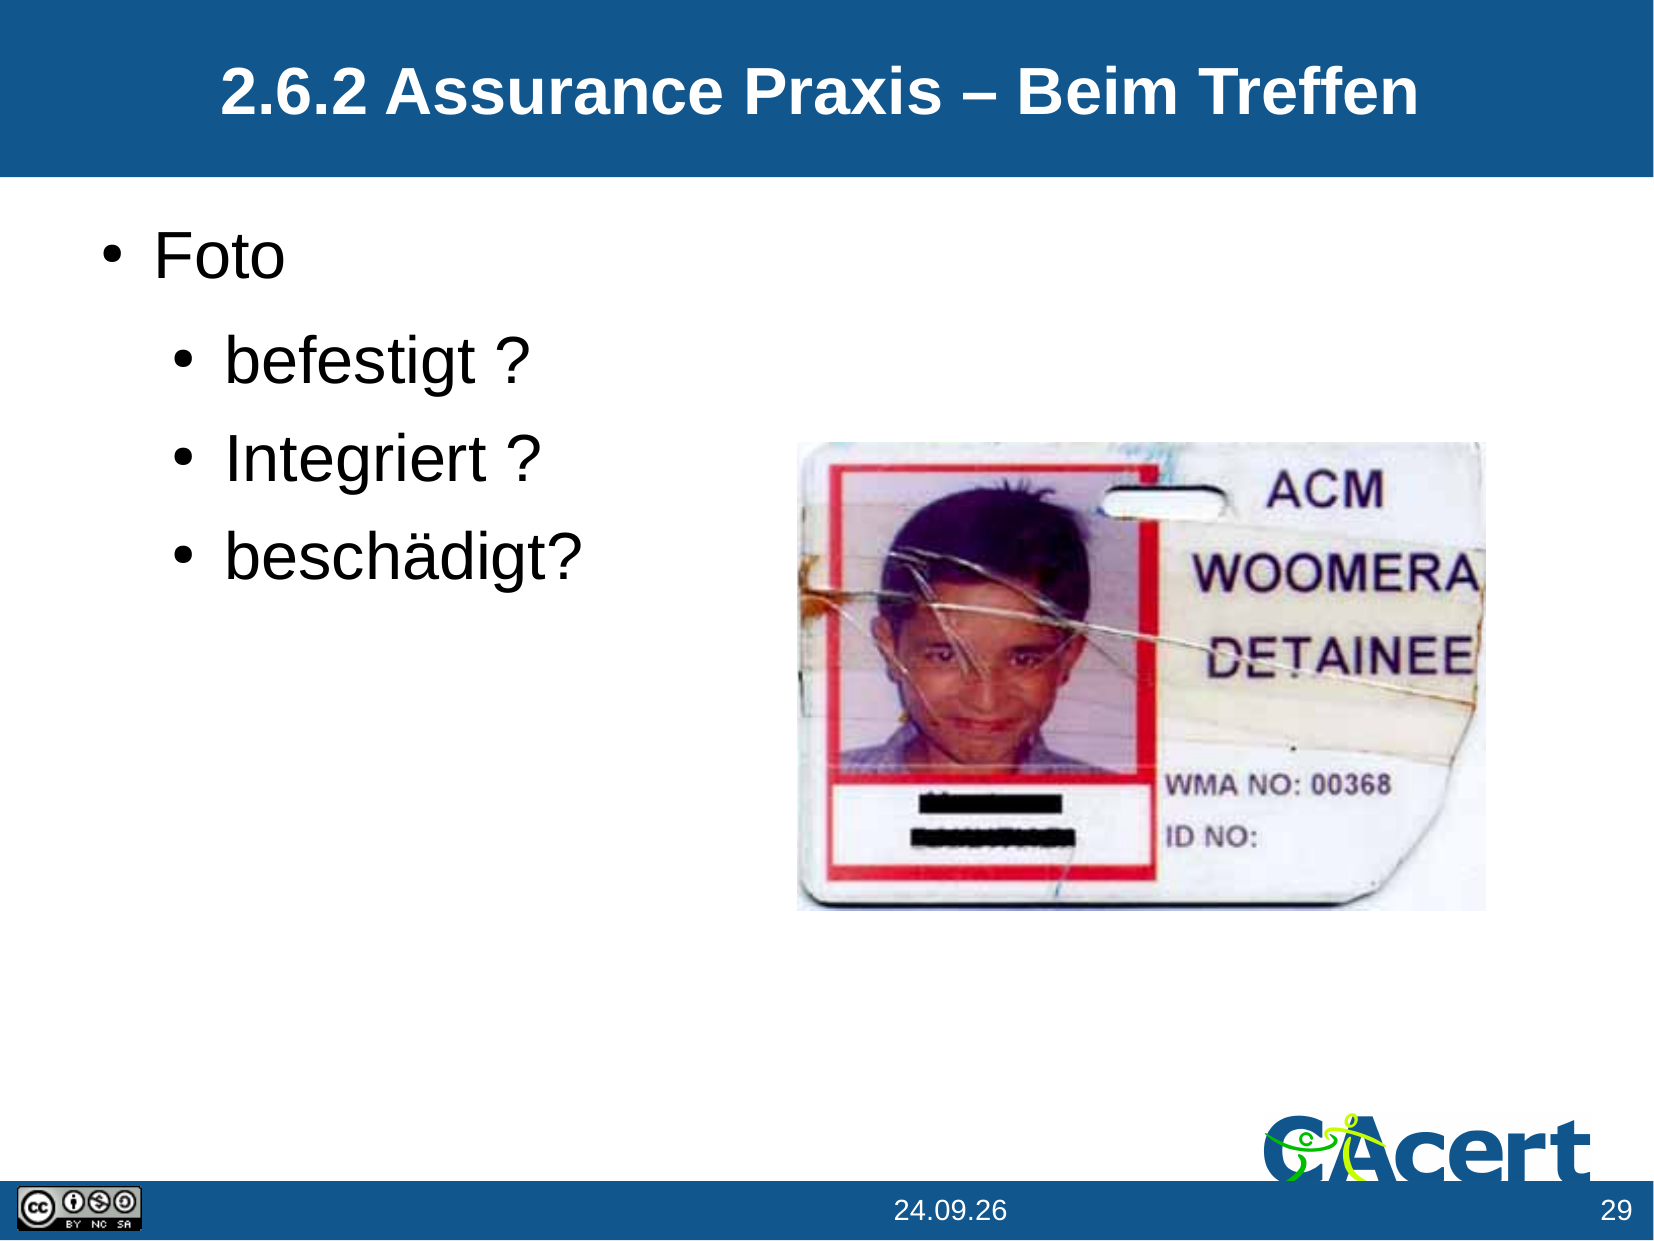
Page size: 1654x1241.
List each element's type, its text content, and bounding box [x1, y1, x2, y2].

list Foto befestigt ? Integriert ? beschädigt? [82, 218, 1571, 1091]
picture [17, 1186, 142, 1231]
picture [1263, 1112, 1591, 1181]
title 2.6.2 Assurance Praxis – Beim Treffen [76, 17, 1565, 166]
picture [797, 442, 1486, 911]
